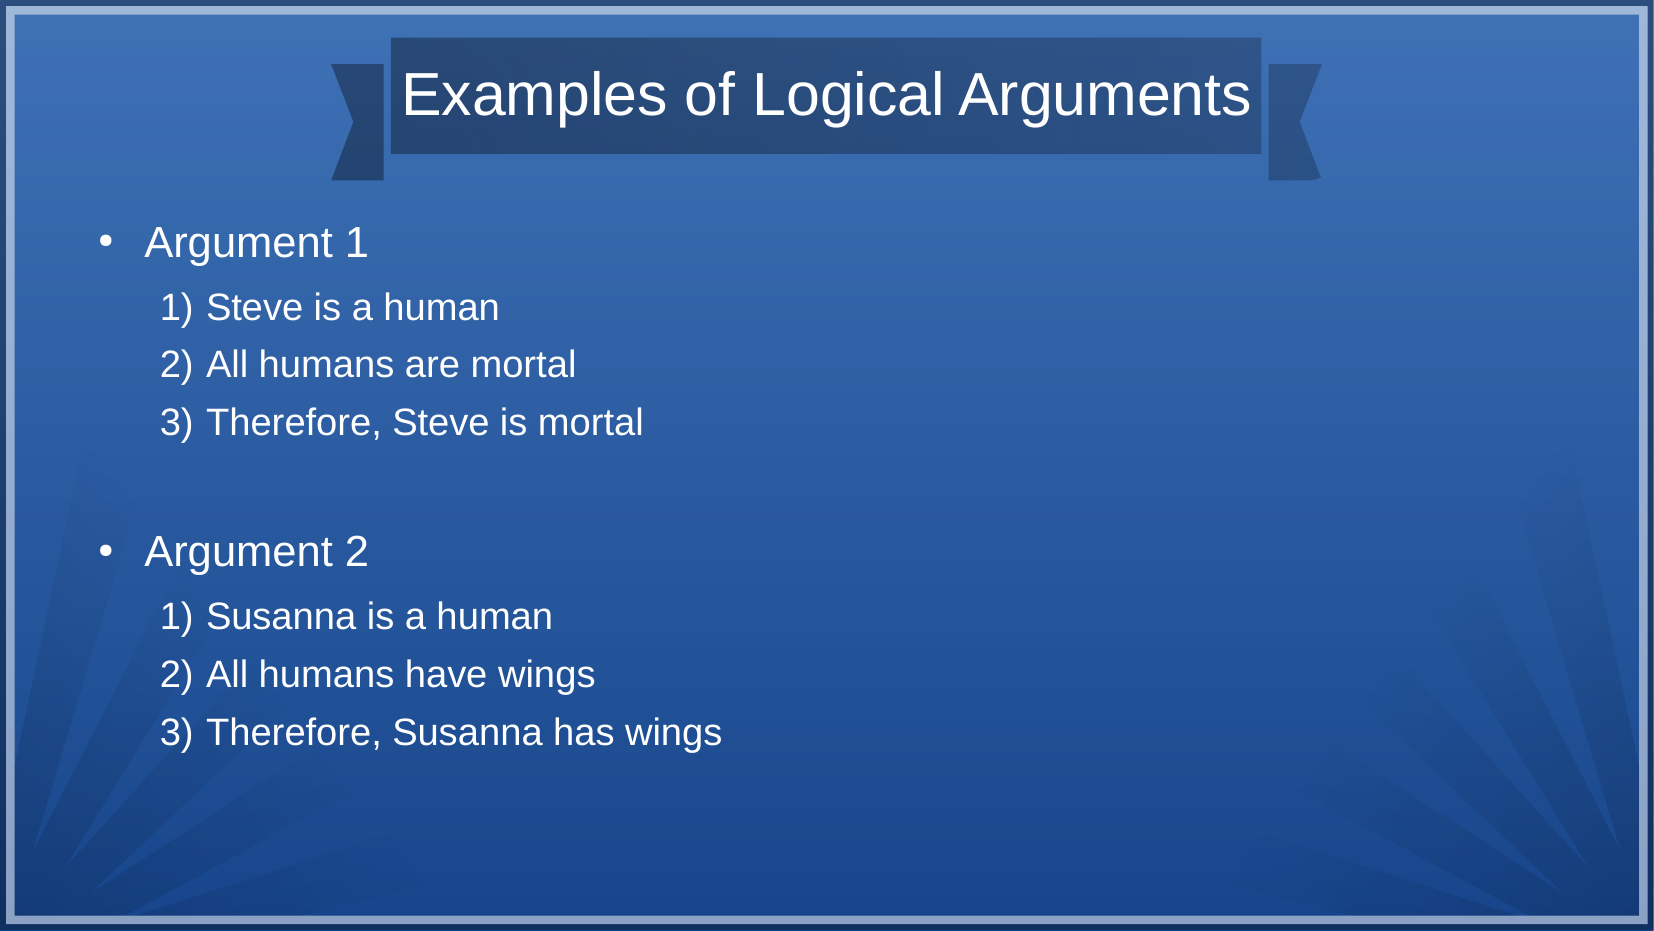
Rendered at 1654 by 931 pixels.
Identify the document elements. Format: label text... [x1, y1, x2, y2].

list Argument 1 Steve is a human All humans are mortal Therefore, Steve is mortal Argument 2 Susanna is a human All humans have wings Therefore, Susanna has wings [82, 217, 1571, 758]
title Examples of Logical Arguments [389, 35, 1264, 154]
